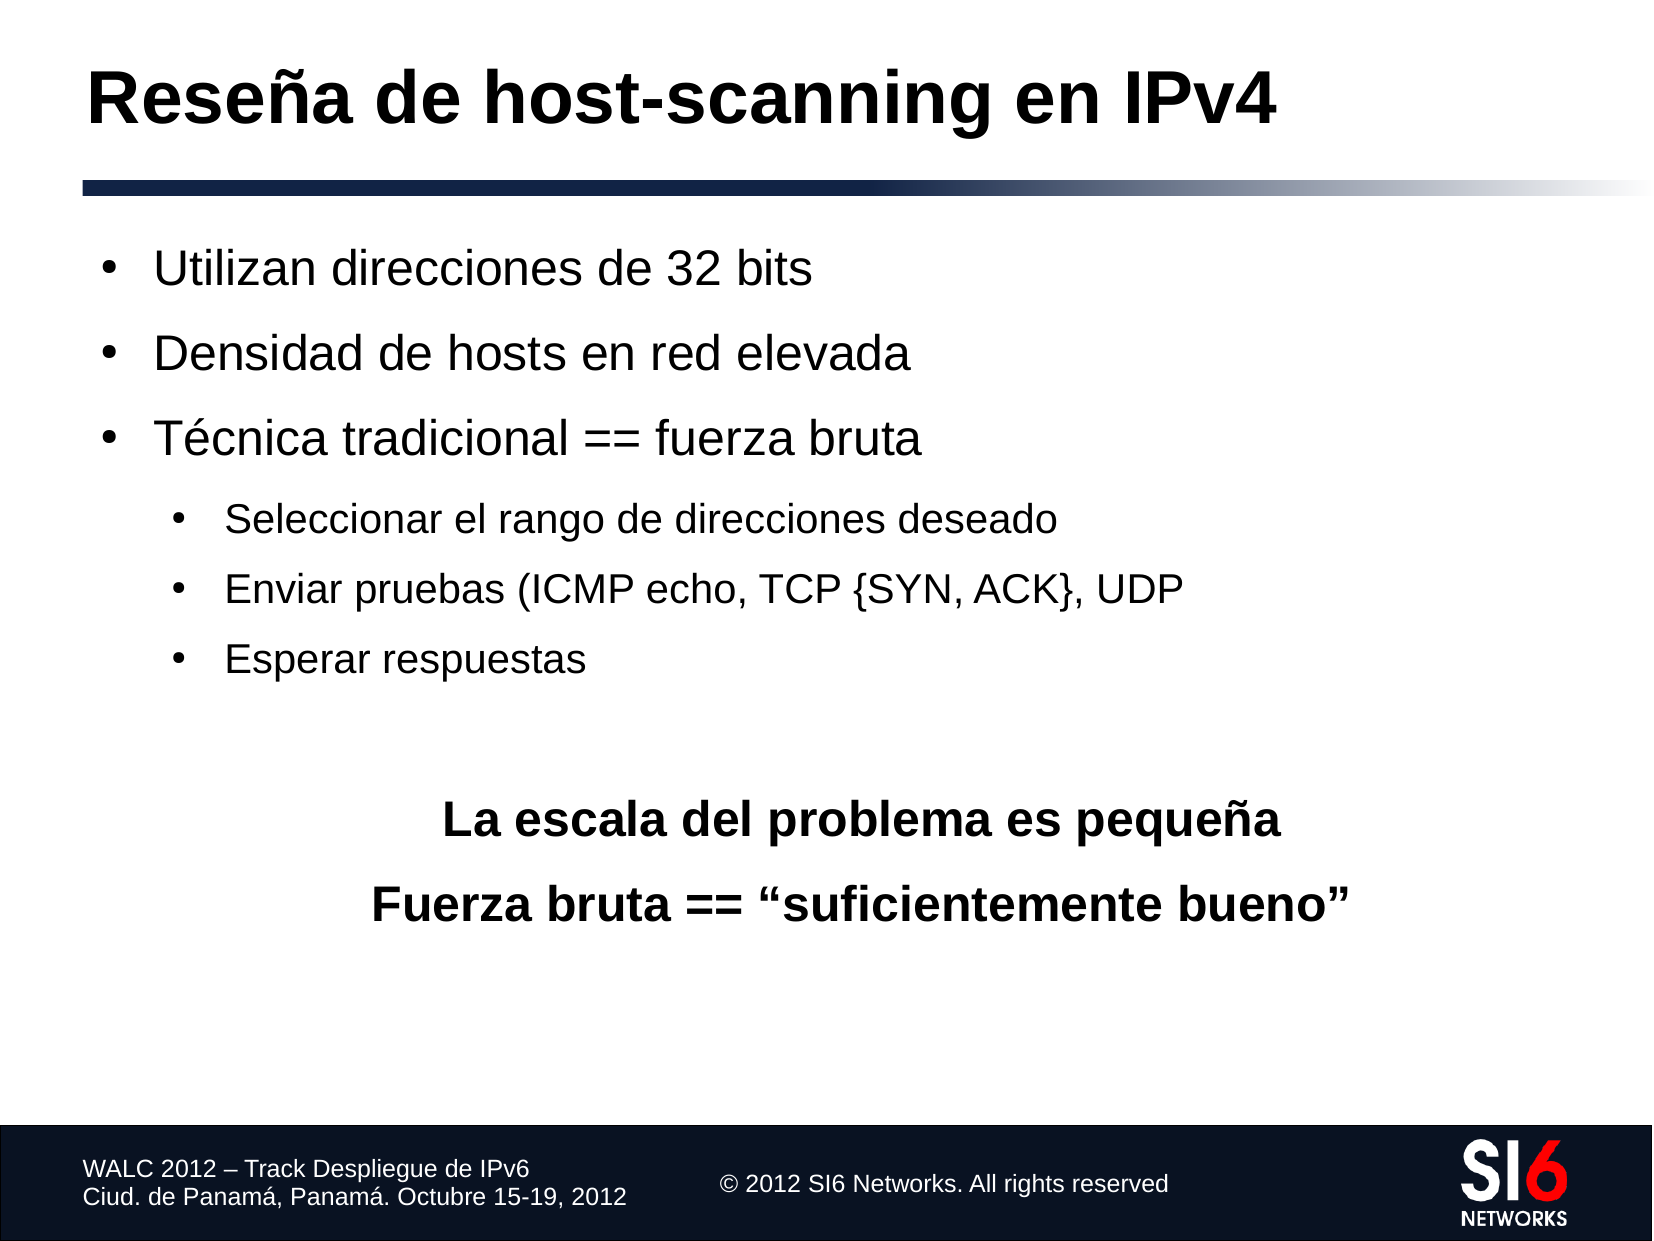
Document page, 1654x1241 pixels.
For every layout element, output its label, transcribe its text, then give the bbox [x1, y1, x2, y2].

picture [1461, 1139, 1567, 1226]
list Utilizan direcciones de 32 bits Densidad de hosts en red elevada Técnica tradicional == fuerza bruta Seleccionar el rango de direcciones deseado Enviar pruebas (ICMP echo, TCP {SYN, ACK}, UDP Esperar respuestas La escala del problema es pequeña Fuerza bruta == “suficientemente bueno” [82, 240, 1571, 1059]
title Reseña de host-scanning en IPv4 [86, 30, 1576, 166]
